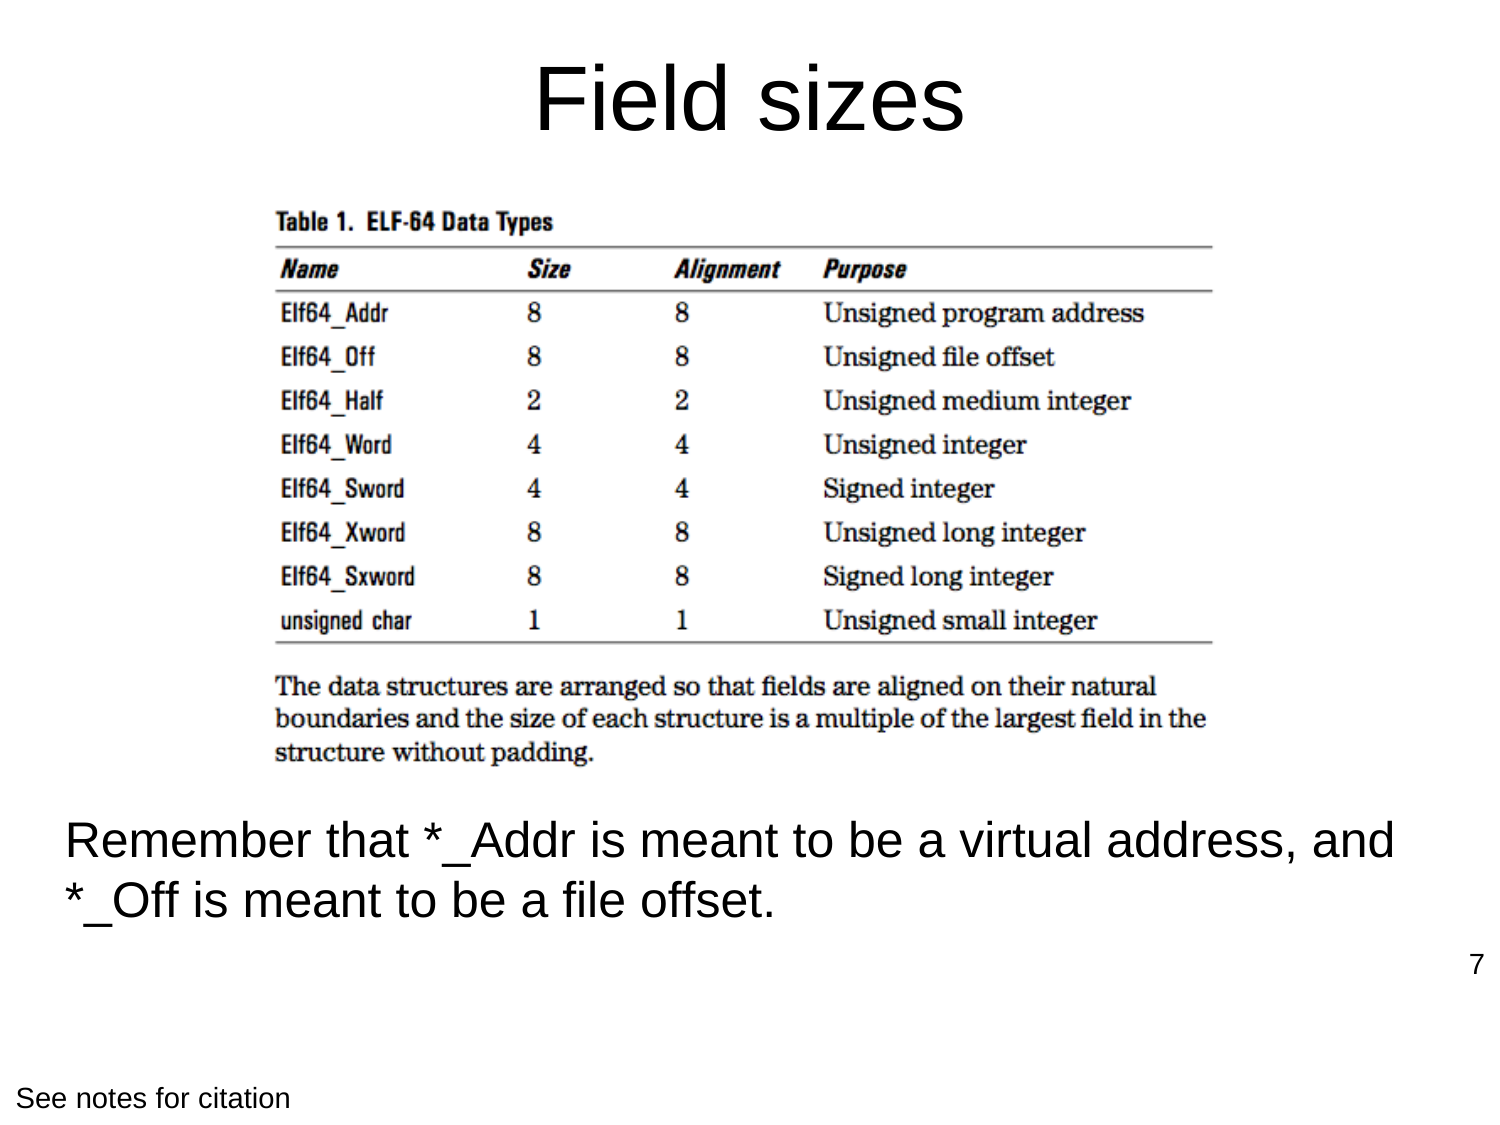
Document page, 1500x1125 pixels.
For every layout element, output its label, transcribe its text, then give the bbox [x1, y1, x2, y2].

picture [262, 199, 1238, 775]
text_box Remember that *_Addr is meant to be a virtual address, and *_Off is meant to be a file offset. [50, 799, 1463, 936]
title Field sizes [0, 0, 1500, 188]
text_box See notes for citation [0, 1072, 307, 1123]
text_box <number> [1187, 937, 1500, 1013]
